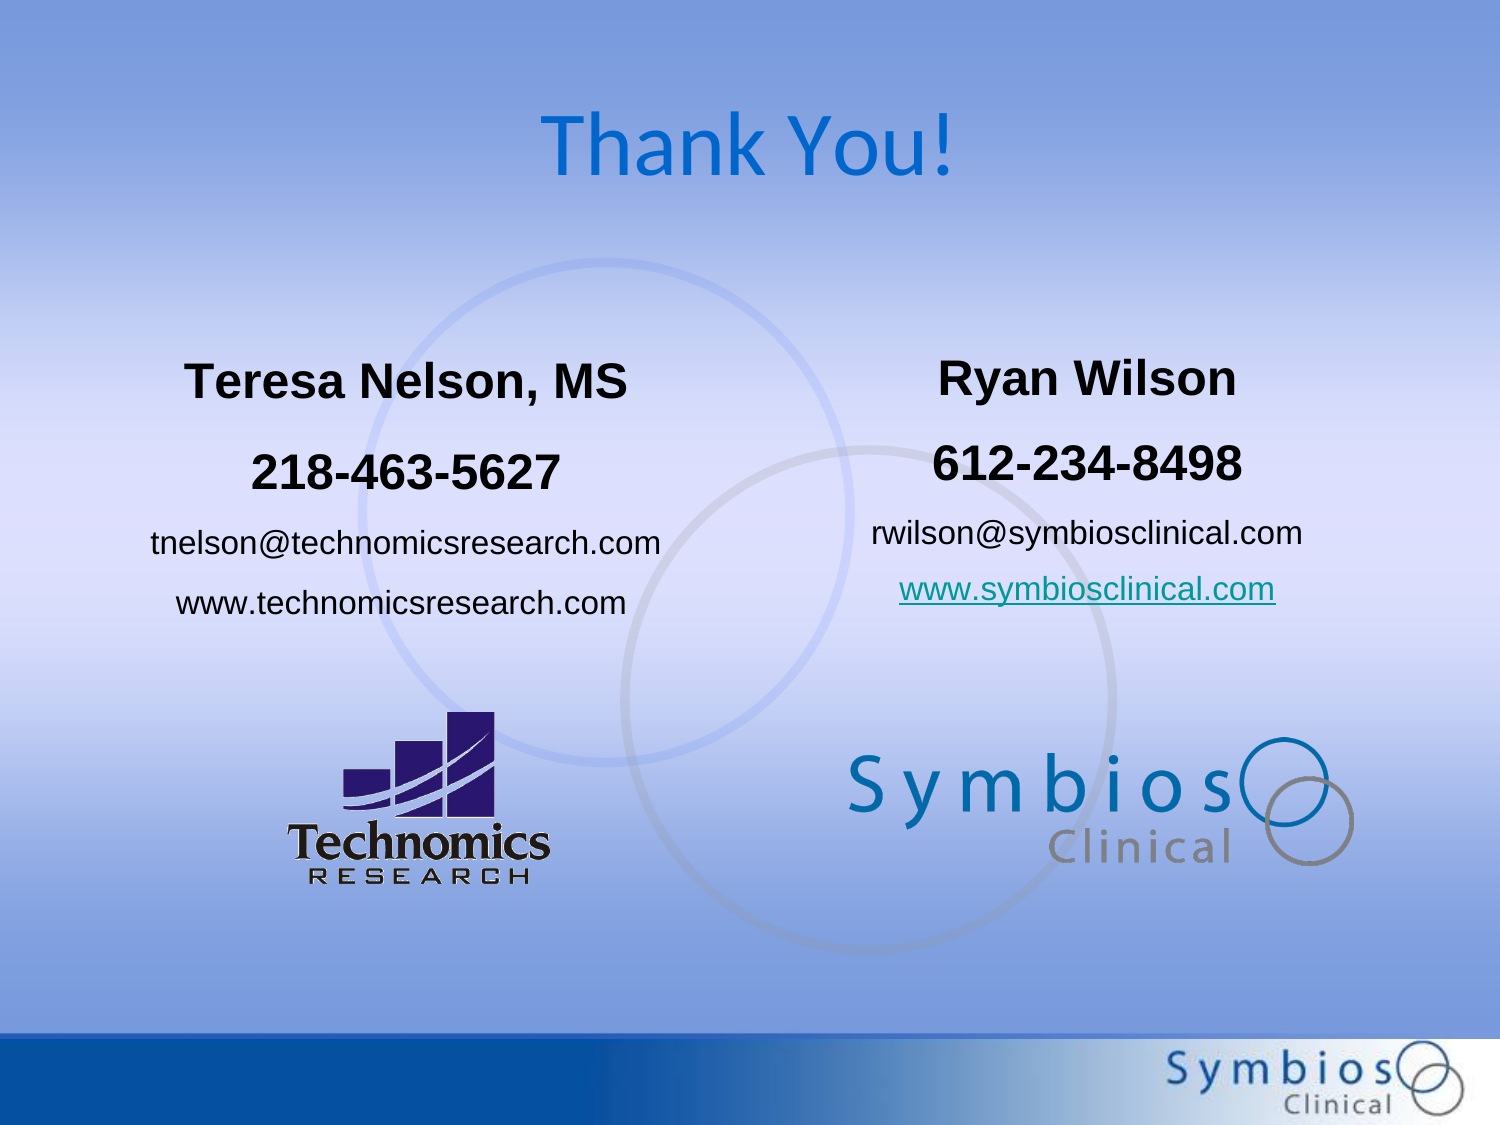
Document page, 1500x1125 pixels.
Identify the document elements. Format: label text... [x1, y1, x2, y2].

text_box Ryan Wilson 612-234-8498 rwilson@symbiosclinical.com www.symbiosclinical.com [762, 337, 1413, 951]
title Thank You! [75, 45, 1426, 233]
text_box Teresa Nelson, MS 218-463-5627 tnelson@technomicsresearch.com www.technomicsresearch.com [87, 249, 726, 630]
picture [0, 0, 1500, 1125]
